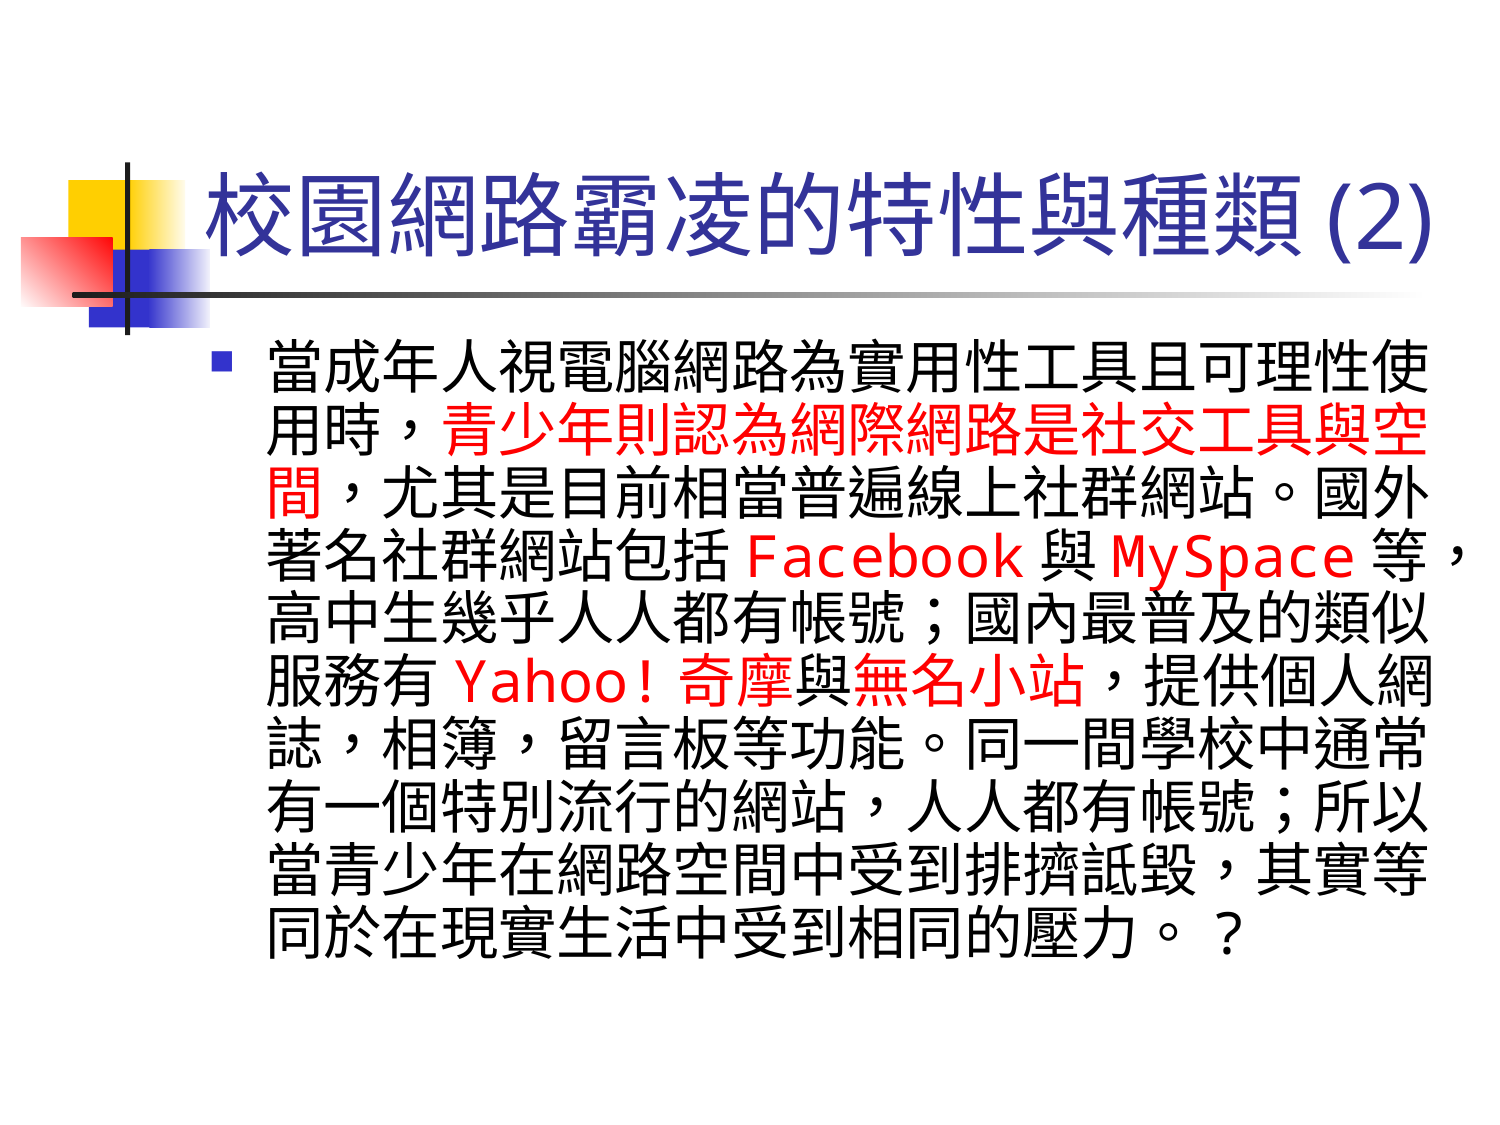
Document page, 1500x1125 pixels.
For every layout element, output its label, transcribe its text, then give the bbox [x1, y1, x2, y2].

list 當成年人視電腦網路為實用性工具且可理性使用時，青少年則認為網際網路是社交工具與空間，尤其是目前相當普遍線上社群網站。國外著名社群網站包括Facebook與MySpace等，高中生幾乎人人都有帳號；國內最普及的類似服務有Yahoo!奇摩與無名小站，提供個人網誌，相簿，留言板等功能。同一間學校中通常有一個特別流行的網站，人人都有帳號；所以當青少年在網路空間中受到排擠詆毀，其實等同於在現實生活中受到相同的壓力。? [193, 331, 1469, 1007]
title 校園網路霸凌的特性與種類(2) [188, 35, 1468, 276]
